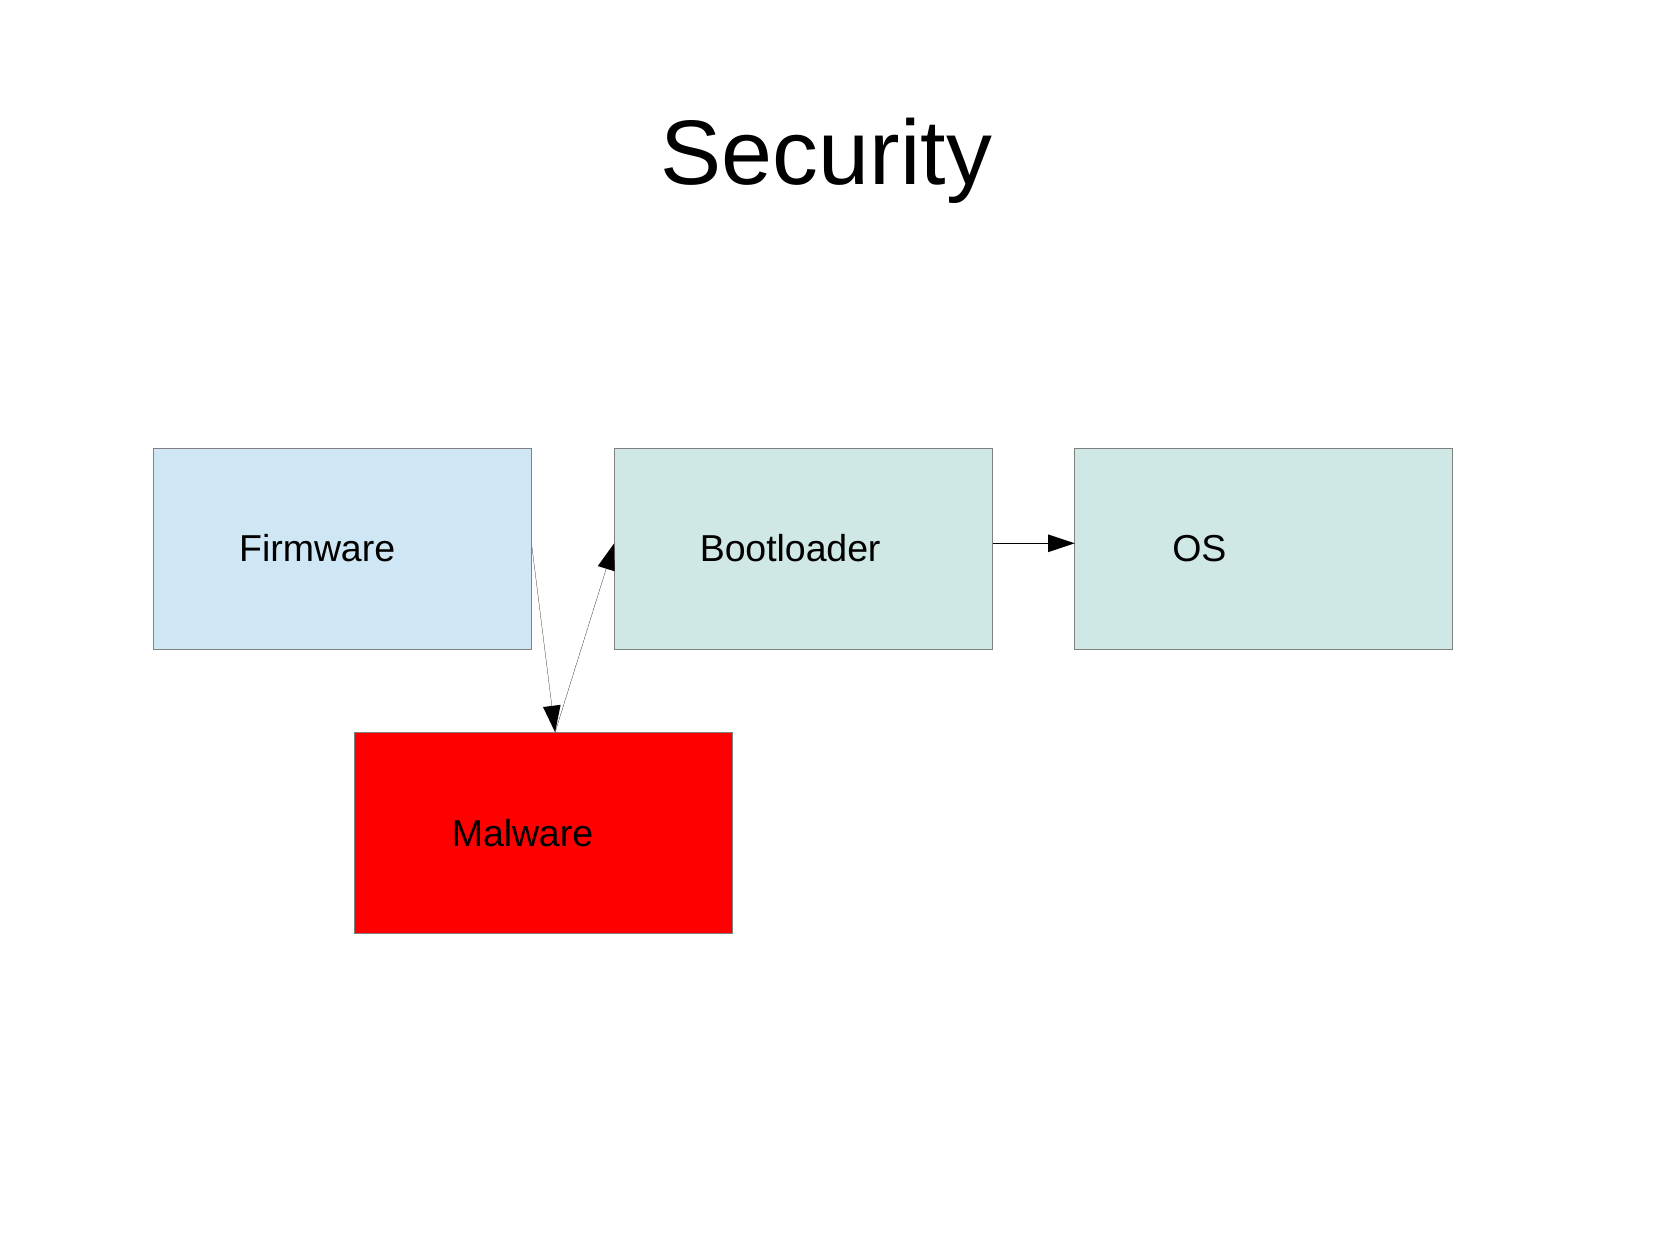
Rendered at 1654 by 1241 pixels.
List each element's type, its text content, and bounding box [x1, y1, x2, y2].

text_box Firmware [224, 519, 438, 577]
text_box [153, 448, 532, 650]
text_box Bootloader [685, 519, 898, 577]
text_box [614, 448, 993, 650]
text_box Malware [437, 805, 650, 863]
text_box [354, 732, 733, 934]
text_box OS [1157, 519, 1371, 577]
text_box [1074, 448, 1453, 650]
title Security [82, 49, 1571, 257]
